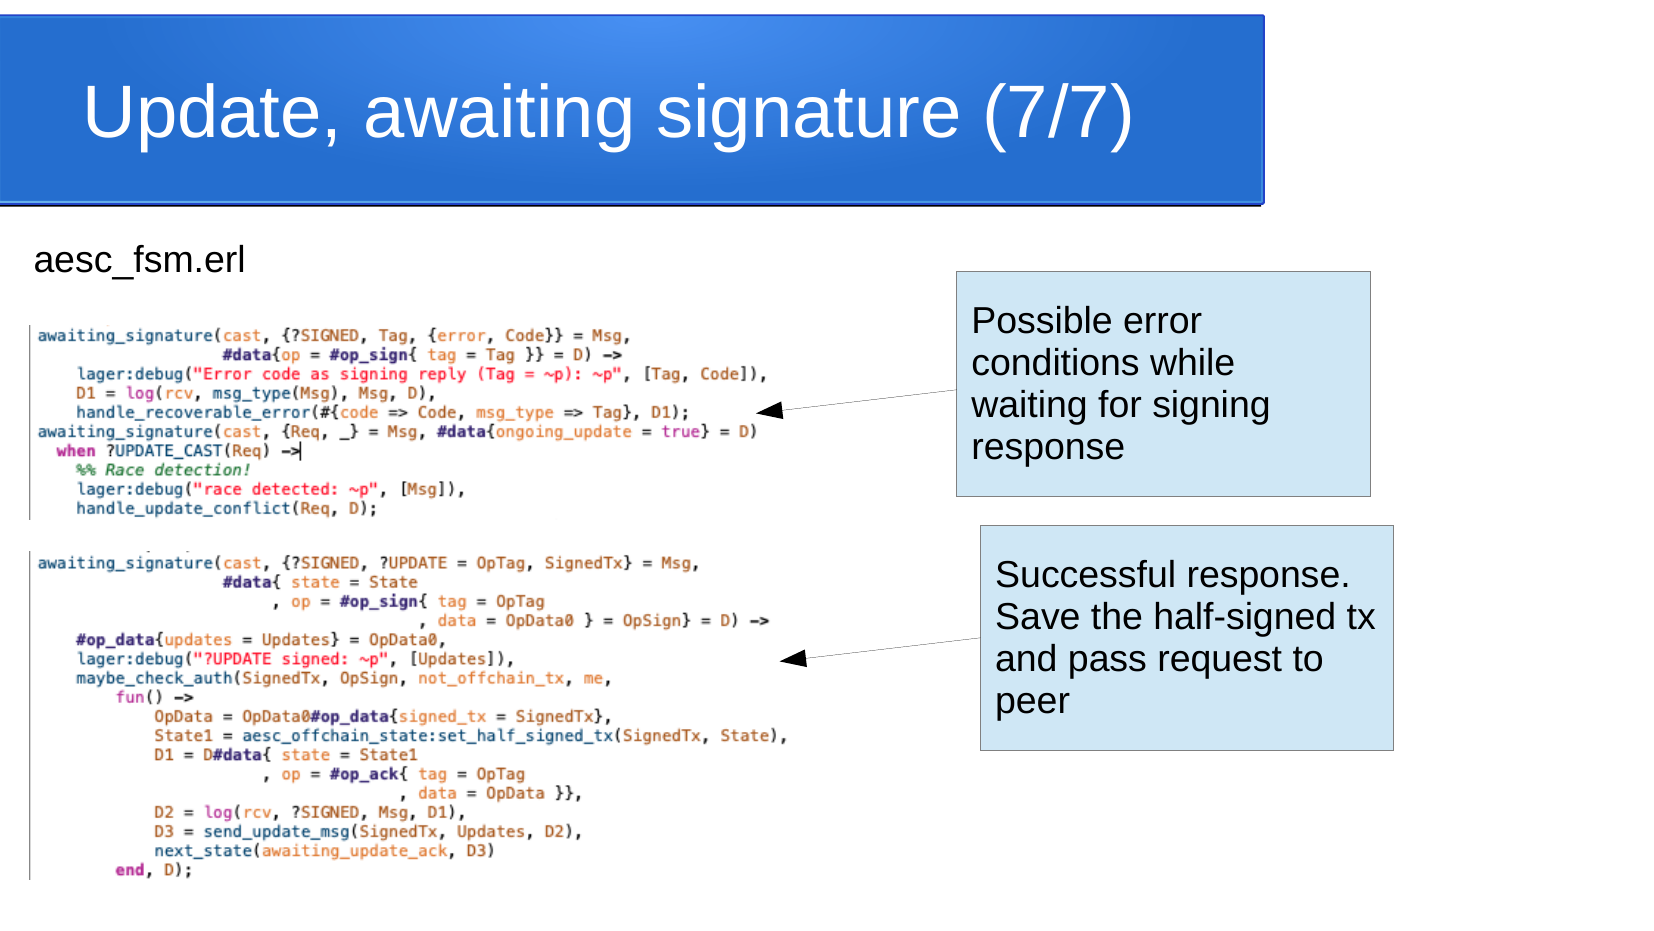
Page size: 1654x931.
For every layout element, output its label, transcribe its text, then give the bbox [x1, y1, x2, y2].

title Update, awaiting signature (7/7) [82, 35, 1235, 189]
text_box aesc_fsm.erl [18, 231, 444, 289]
text_box Successful response. Save the half-signed tx and pass request to peer [980, 525, 1394, 751]
picture [29, 551, 804, 880]
text_box Possible error conditions while waiting for signing response [956, 271, 1371, 497]
picture [29, 325, 787, 520]
